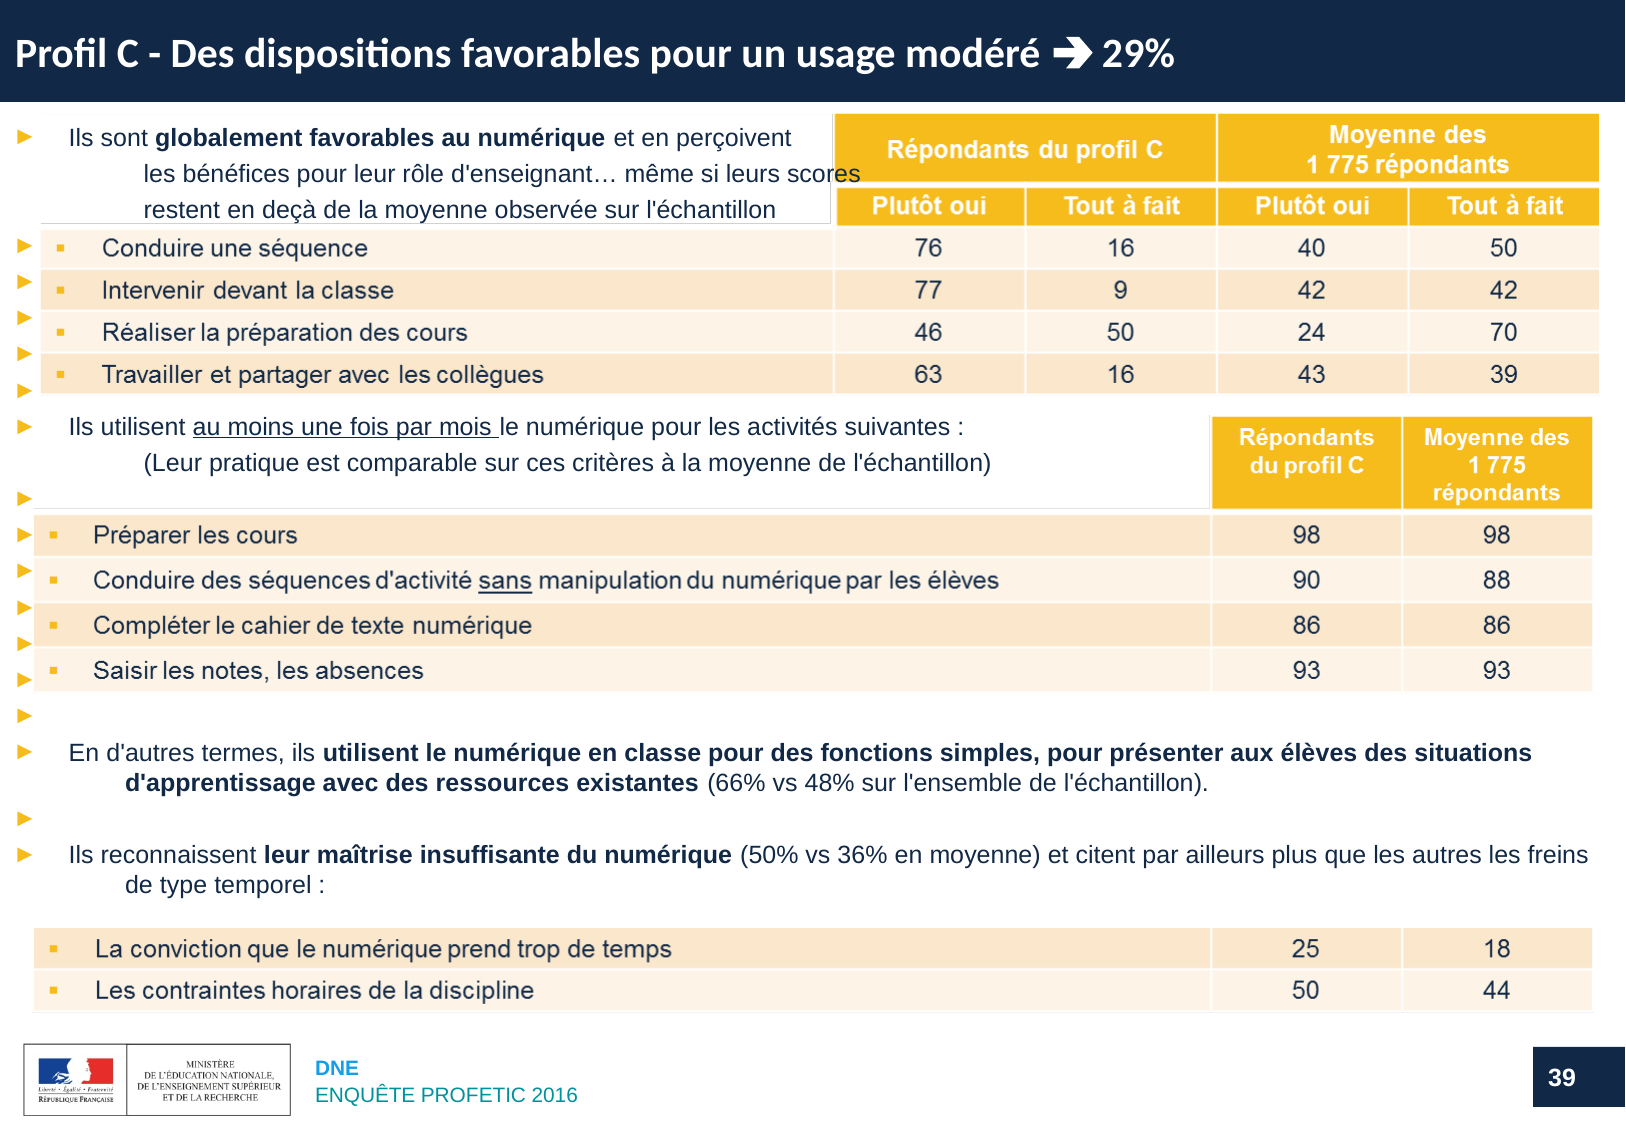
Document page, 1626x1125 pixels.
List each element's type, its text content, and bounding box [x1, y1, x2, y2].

text_box Ils sont globalement favorables au numérique et en perçoivent les bénéfices pour leur rôle d'enseignant… même si leurs scores restent en deçà de la moyenne observée sur l'échantillon Ils utilisent au moins une fois par mois le numérique pour les activités suivantes : (Leur pratique est comparable sur ces critères à la moyenne de l'échantillon) En d'autres termes, ils utilisent le numérique en classe pour des fonctions simples, pour présenter aux élèves des situations d'apprentissage avec des ressources existantes (66% vs 48% sur l'ensemble de l'échantillon). Ils reconnaissent leur maîtrise insuffisante du numérique (50% vs 36% en moyenne) et citent par ailleurs plus que les autres les freins de type temporel : [0, 113, 1623, 847]
title Profil C - Des dispositions favorables pour un usage modéré  29% [0, 0, 1625, 102]
text_box 39 [1533, 1046, 1625, 1107]
picture [32, 924, 1594, 1021]
picture [32, 415, 1594, 699]
